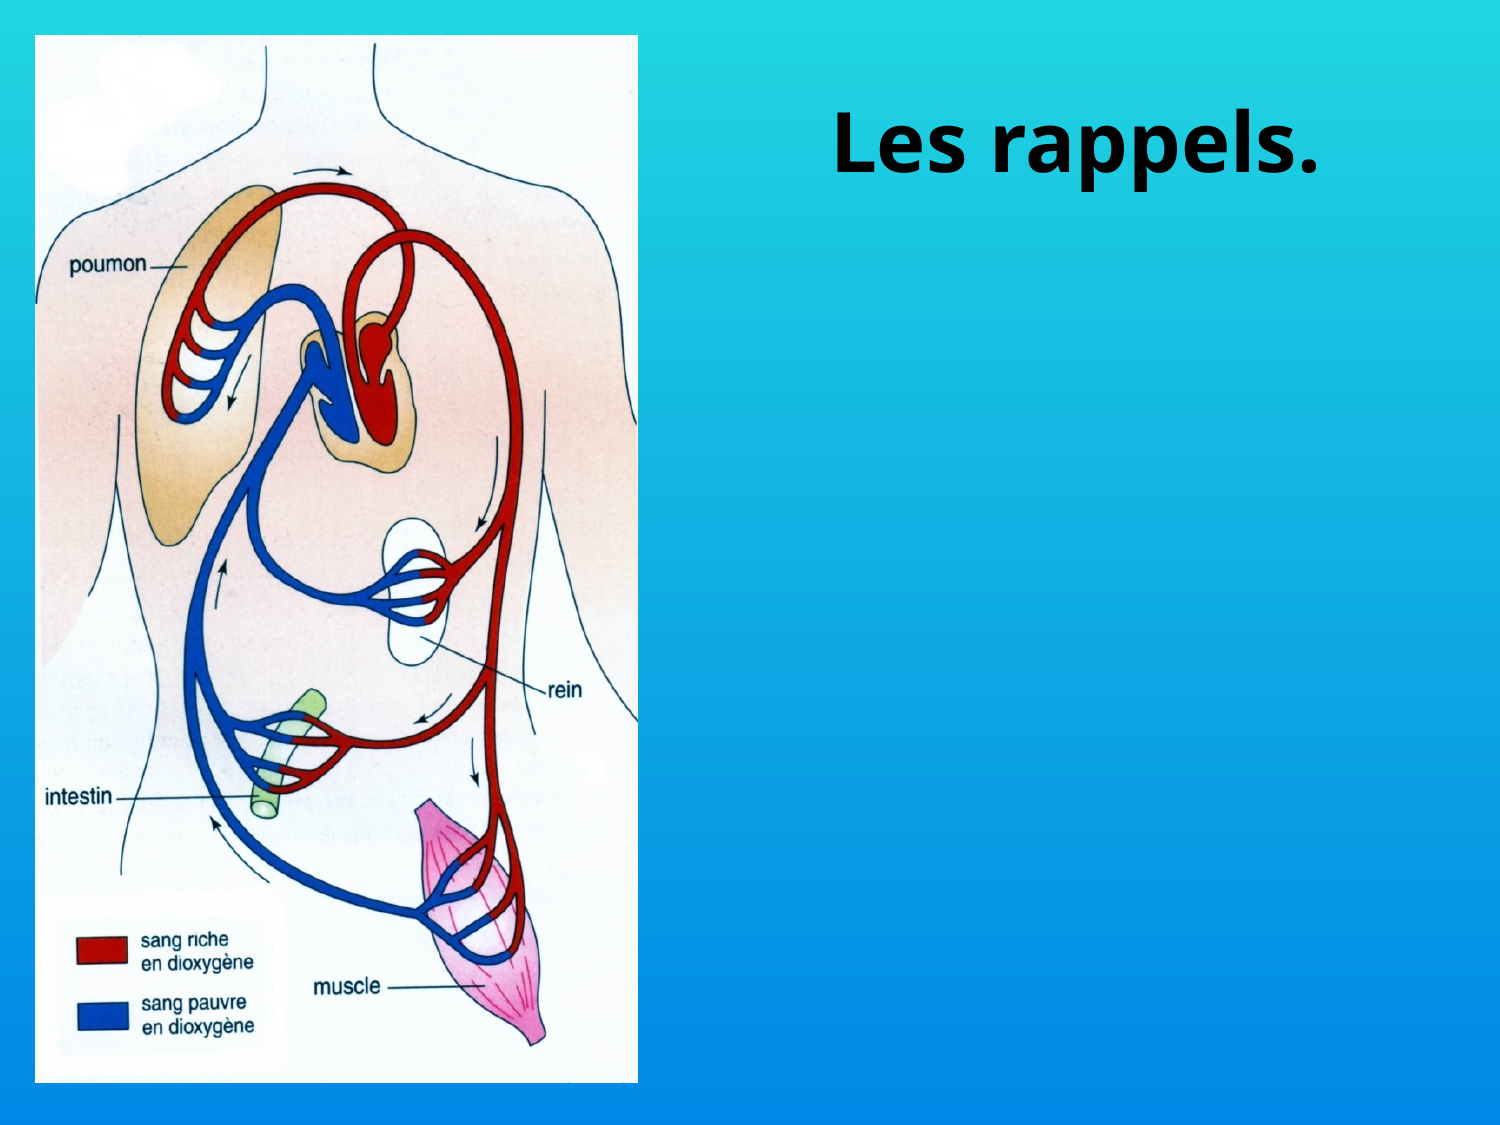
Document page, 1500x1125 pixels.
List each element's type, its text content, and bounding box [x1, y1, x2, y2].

title Les rappels. [726, 45, 1425, 233]
picture [0, 35, 1500, 1084]
